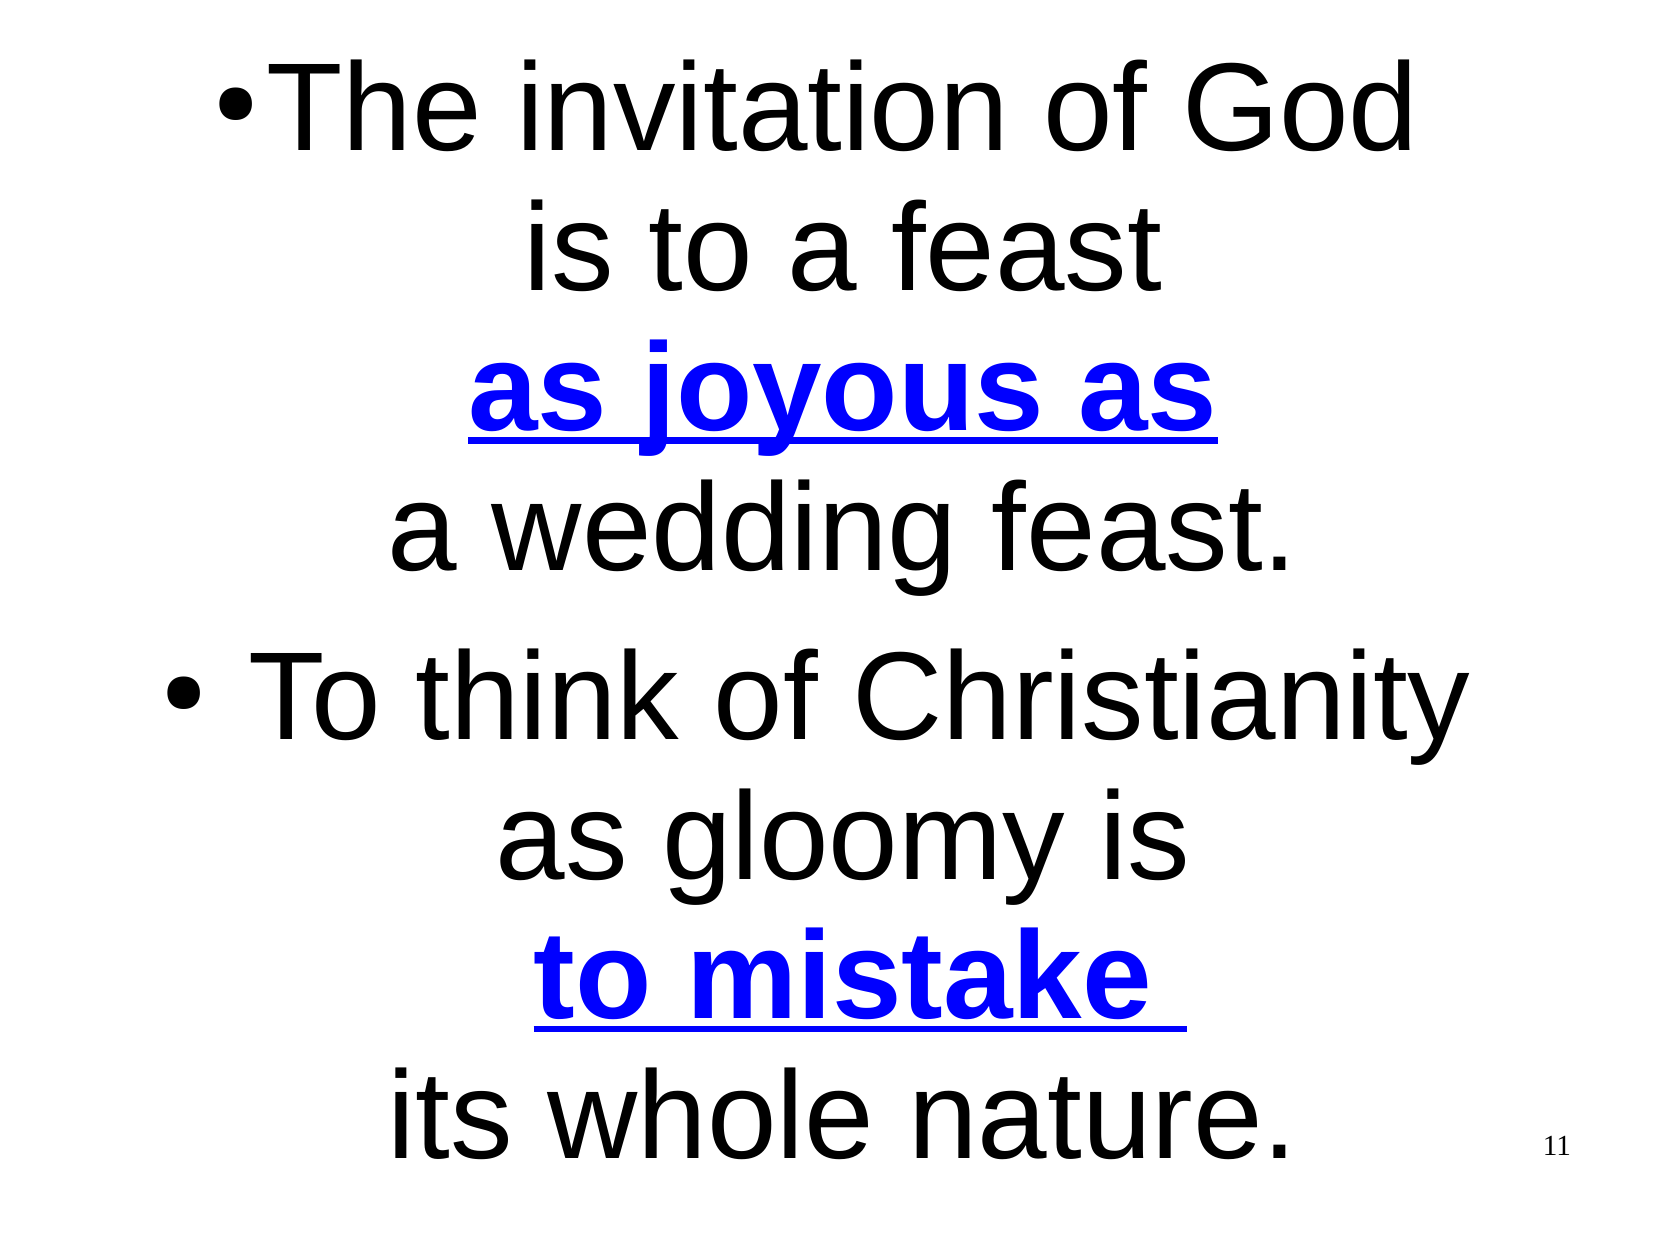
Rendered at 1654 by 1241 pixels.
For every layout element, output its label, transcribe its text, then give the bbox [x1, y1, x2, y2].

list The invitation of God is to a feast as joyous as a wedding feast. To think of Christianity as gloomy is to mistake its whole nature. [37, 37, 1613, 1201]
